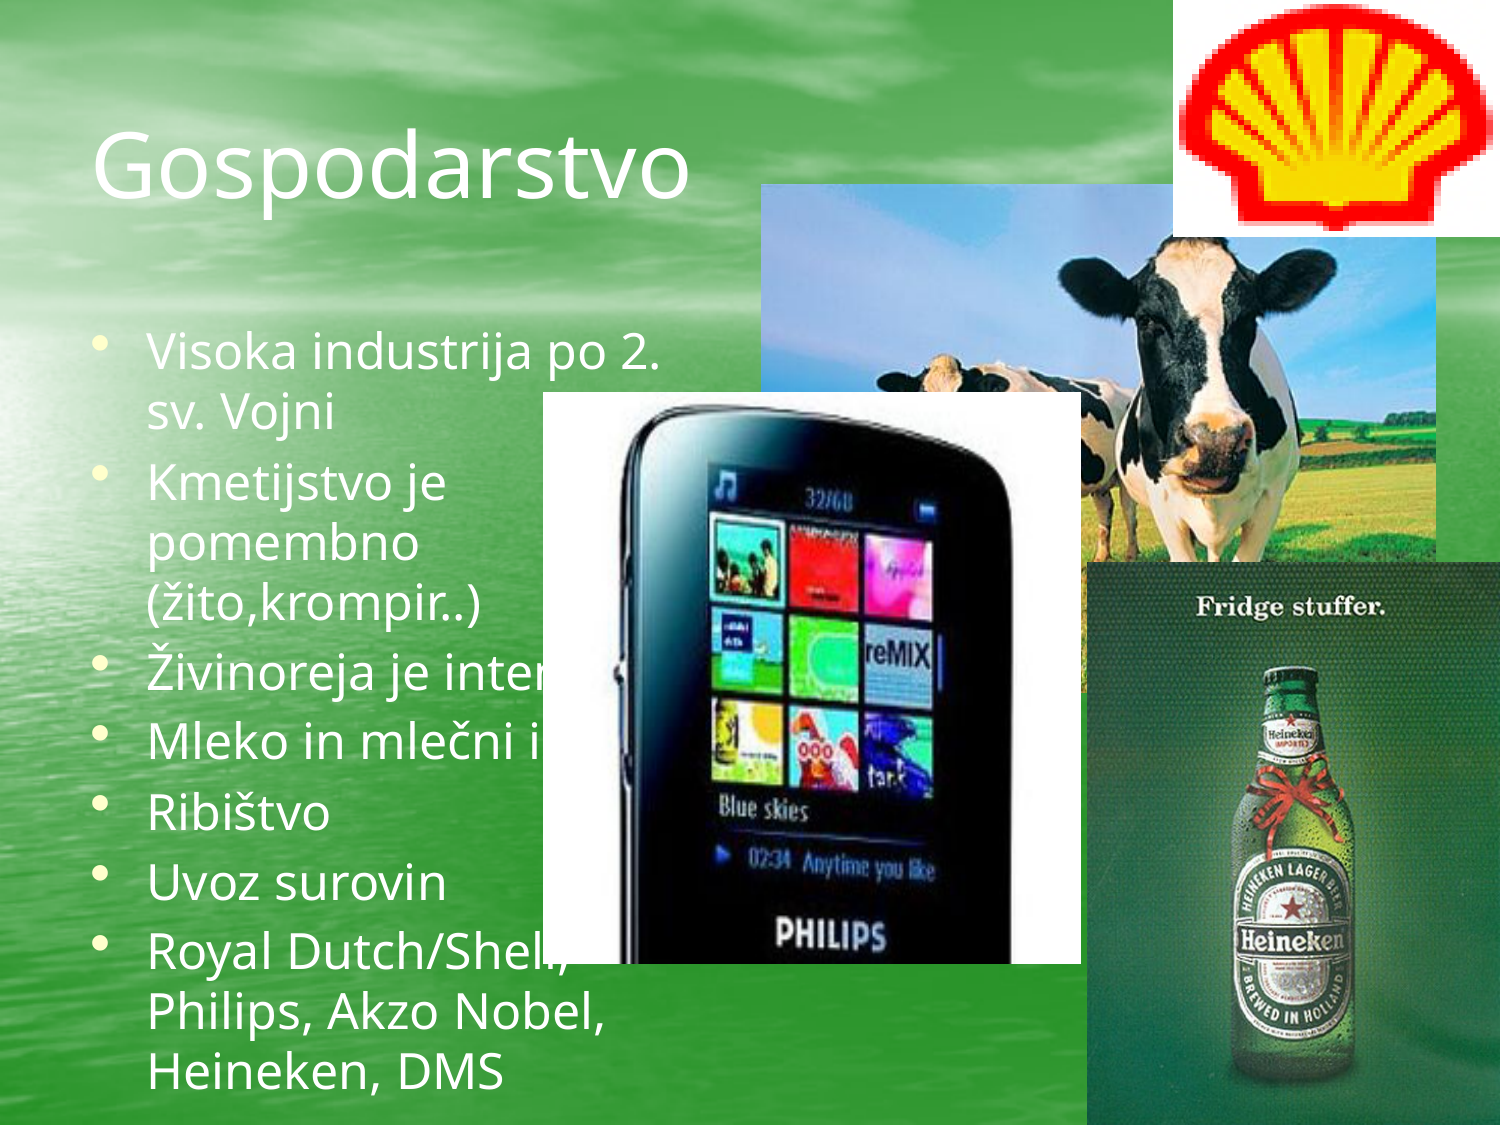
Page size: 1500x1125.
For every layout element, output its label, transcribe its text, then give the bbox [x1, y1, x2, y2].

title Gospodarstvo [75, 47, 1173, 275]
list Visoka industrija po 2. sv. Vojni Kmetijstvo je pomembno (žito,krompir..) Živinoreja je intenzivna Mleko in mlečni izdelki Ribištvo Uvoz surovin Royal Dutch/Shell, Philips, Akzo Nobel, Heineken, DMS [75, 312, 738, 988]
picture [0, 0, 1500, 1125]
